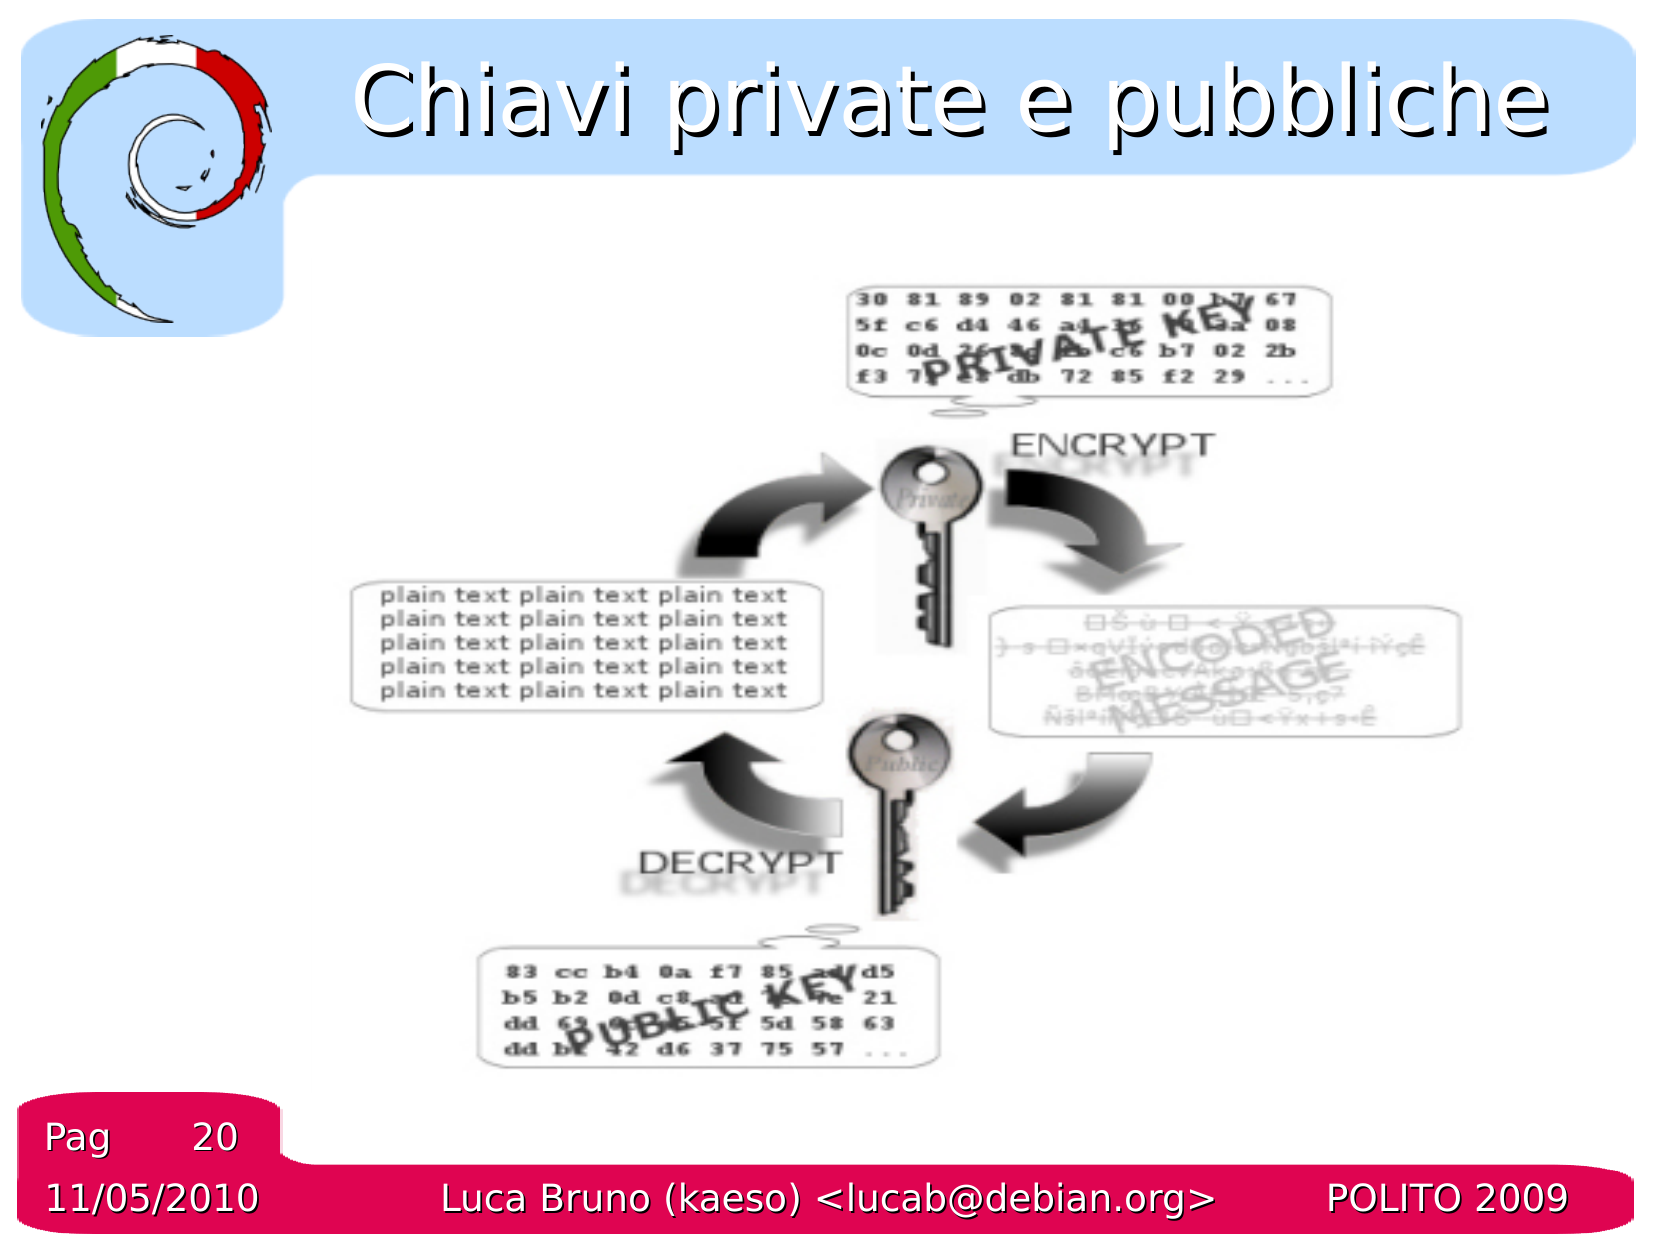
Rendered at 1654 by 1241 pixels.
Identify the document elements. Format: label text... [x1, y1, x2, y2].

title Chiavi private e pubbliche [265, 3, 1636, 196]
picture [17, 19, 1636, 1234]
text_box 11/05/2010 [29, 1182, 284, 1241]
text_box Pag <numero> [29, 1108, 415, 1182]
text_box Luca Bruno (kaeso) <lucab@debian.org> POLITO 2009 [425, 1169, 1585, 1241]
